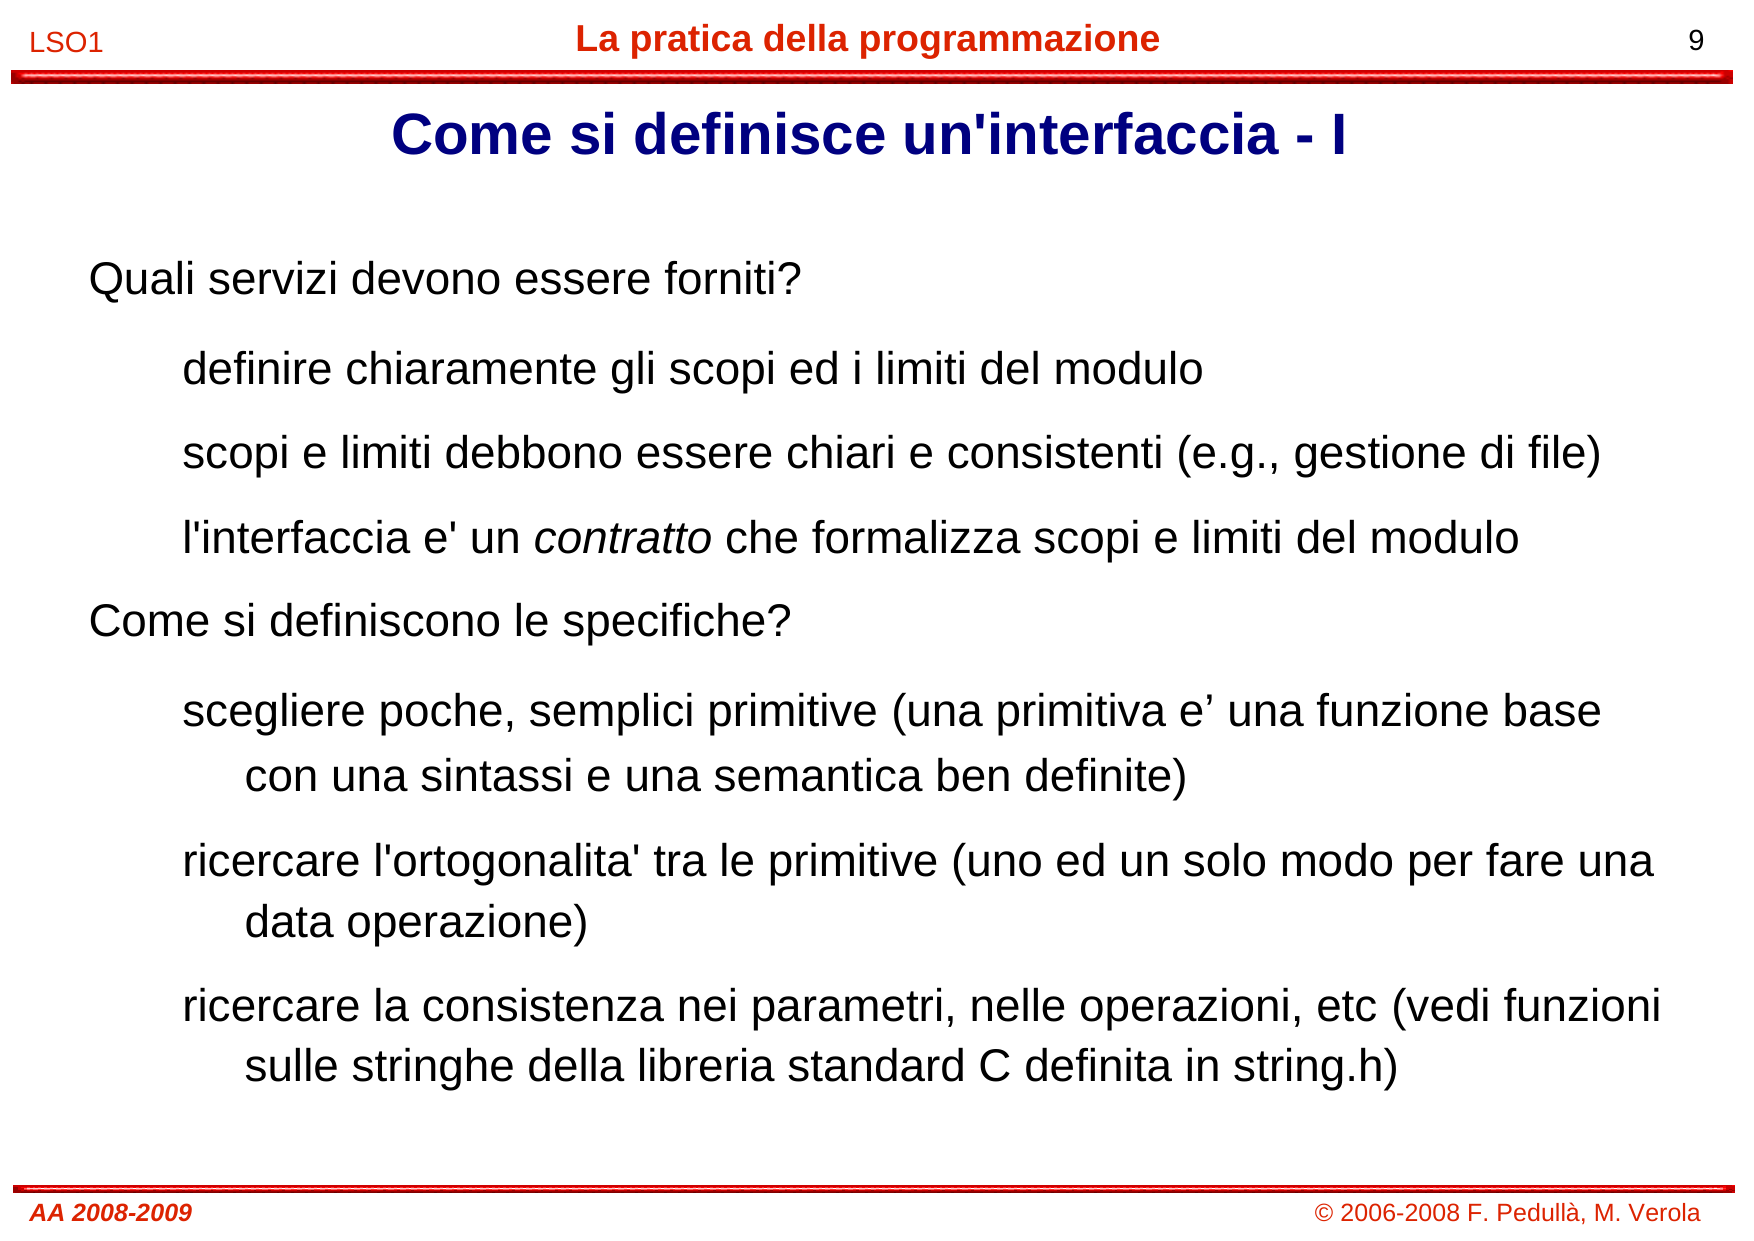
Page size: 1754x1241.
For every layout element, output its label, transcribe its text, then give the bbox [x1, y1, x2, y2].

picture [13, 1185, 1735, 1193]
picture [11, 70, 1733, 84]
text_box Come si definisce un'interfaccia - I [350, 98, 1390, 187]
list Quali servizi devono essere forniti? definire chiaramente gli scopi ed i limiti del modulo scopi e limiti debbono essere chiari e consistenti (e.g., gestione di file) l'interfaccia e' un contratto che formalizza scopi e limiti del modulo Come si definiscono le specifiche? scegliere poche, semplici primitive (una primitiva e’ una funzione base con una sintassi e una semantica ben definite) ricercare l'ortogonalita' tra le primitive (uno ed un solo modo per fare una data operazione) ricercare la consistenza nei parametri, nelle operazioni, etc (vedi funzioni sulle stringhe della libreria standard C definita in string.h) [88, 227, 1671, 1082]
